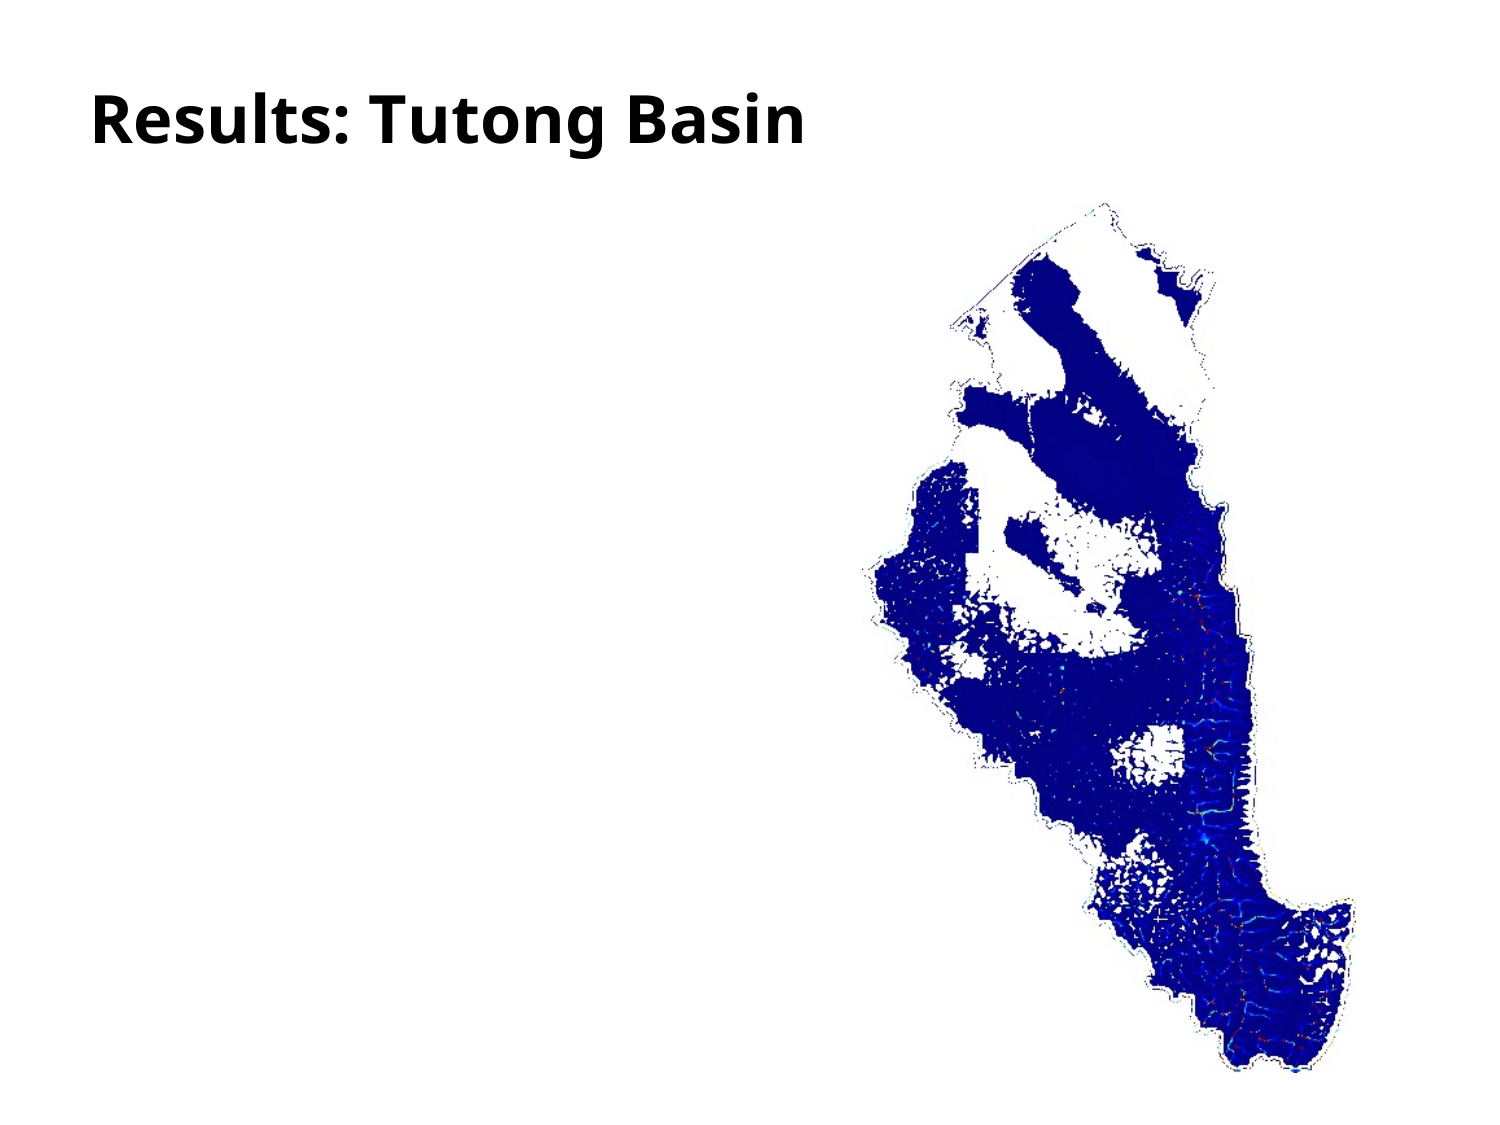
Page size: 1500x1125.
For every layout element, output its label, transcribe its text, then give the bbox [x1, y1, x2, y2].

picture [862, 202, 1356, 1073]
text_box Results: Tutong Basin [75, 68, 1426, 190]
